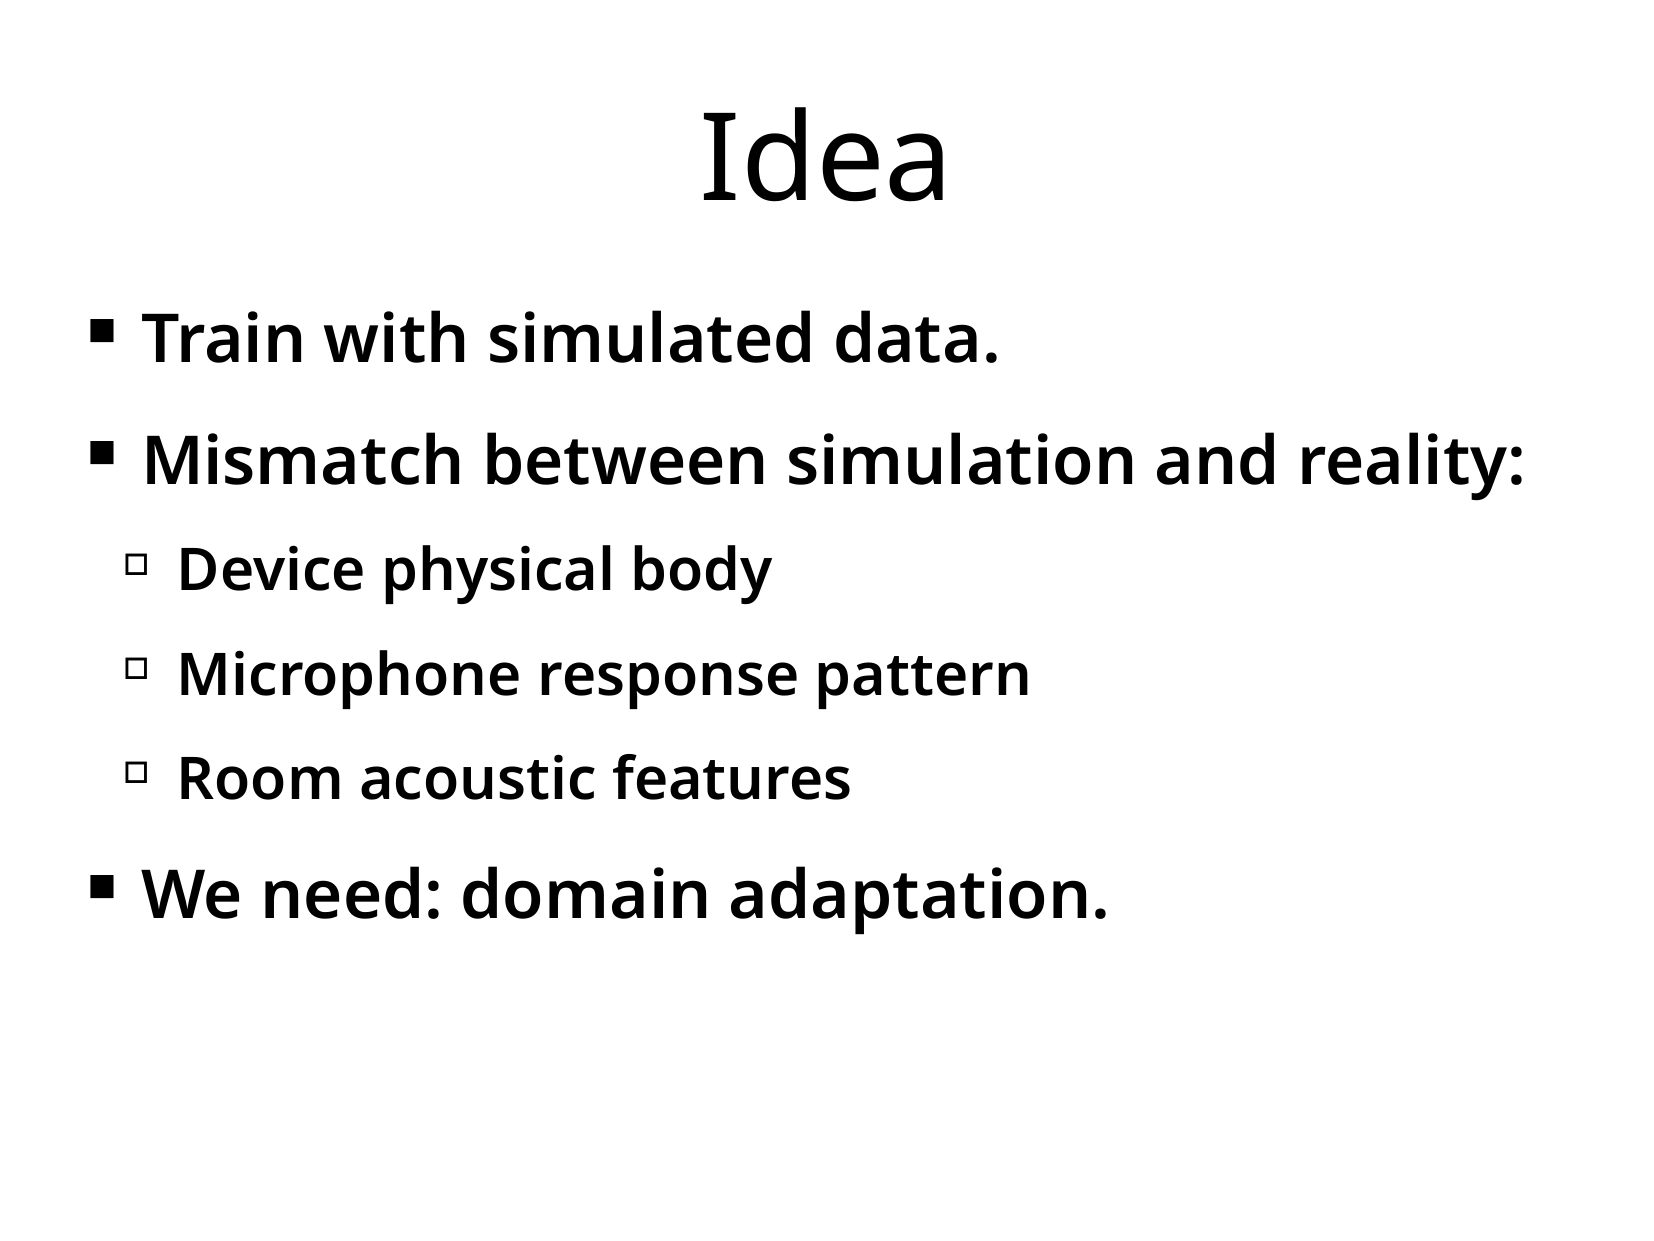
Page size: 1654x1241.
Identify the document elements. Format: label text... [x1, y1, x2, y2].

list Train with simulated data. Mismatch between simulation and reality: Device physical body Microphone response pattern Room acoustic features We need: domain adaptation. [82, 290, 1571, 1010]
title Idea [82, 49, 1571, 257]
